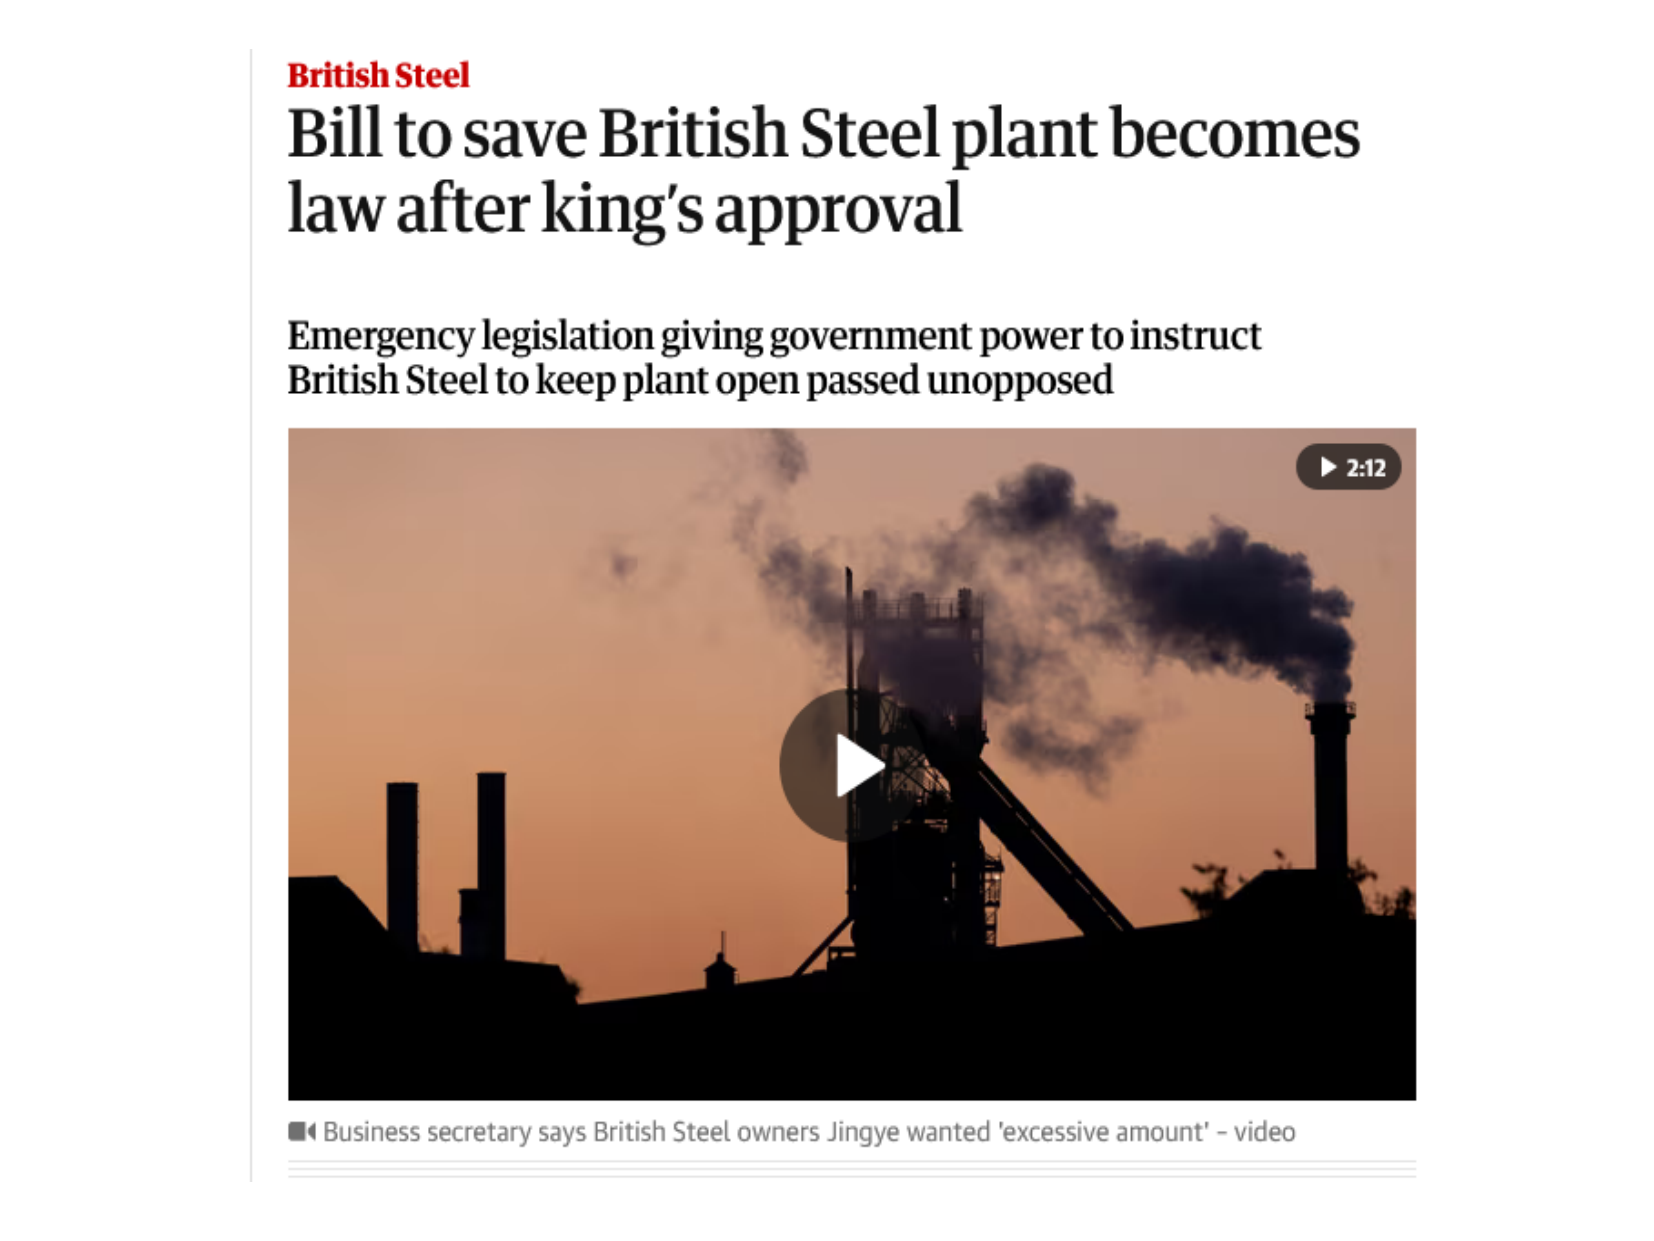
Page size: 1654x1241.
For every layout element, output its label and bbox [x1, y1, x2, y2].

picture [236, 49, 1453, 1182]
